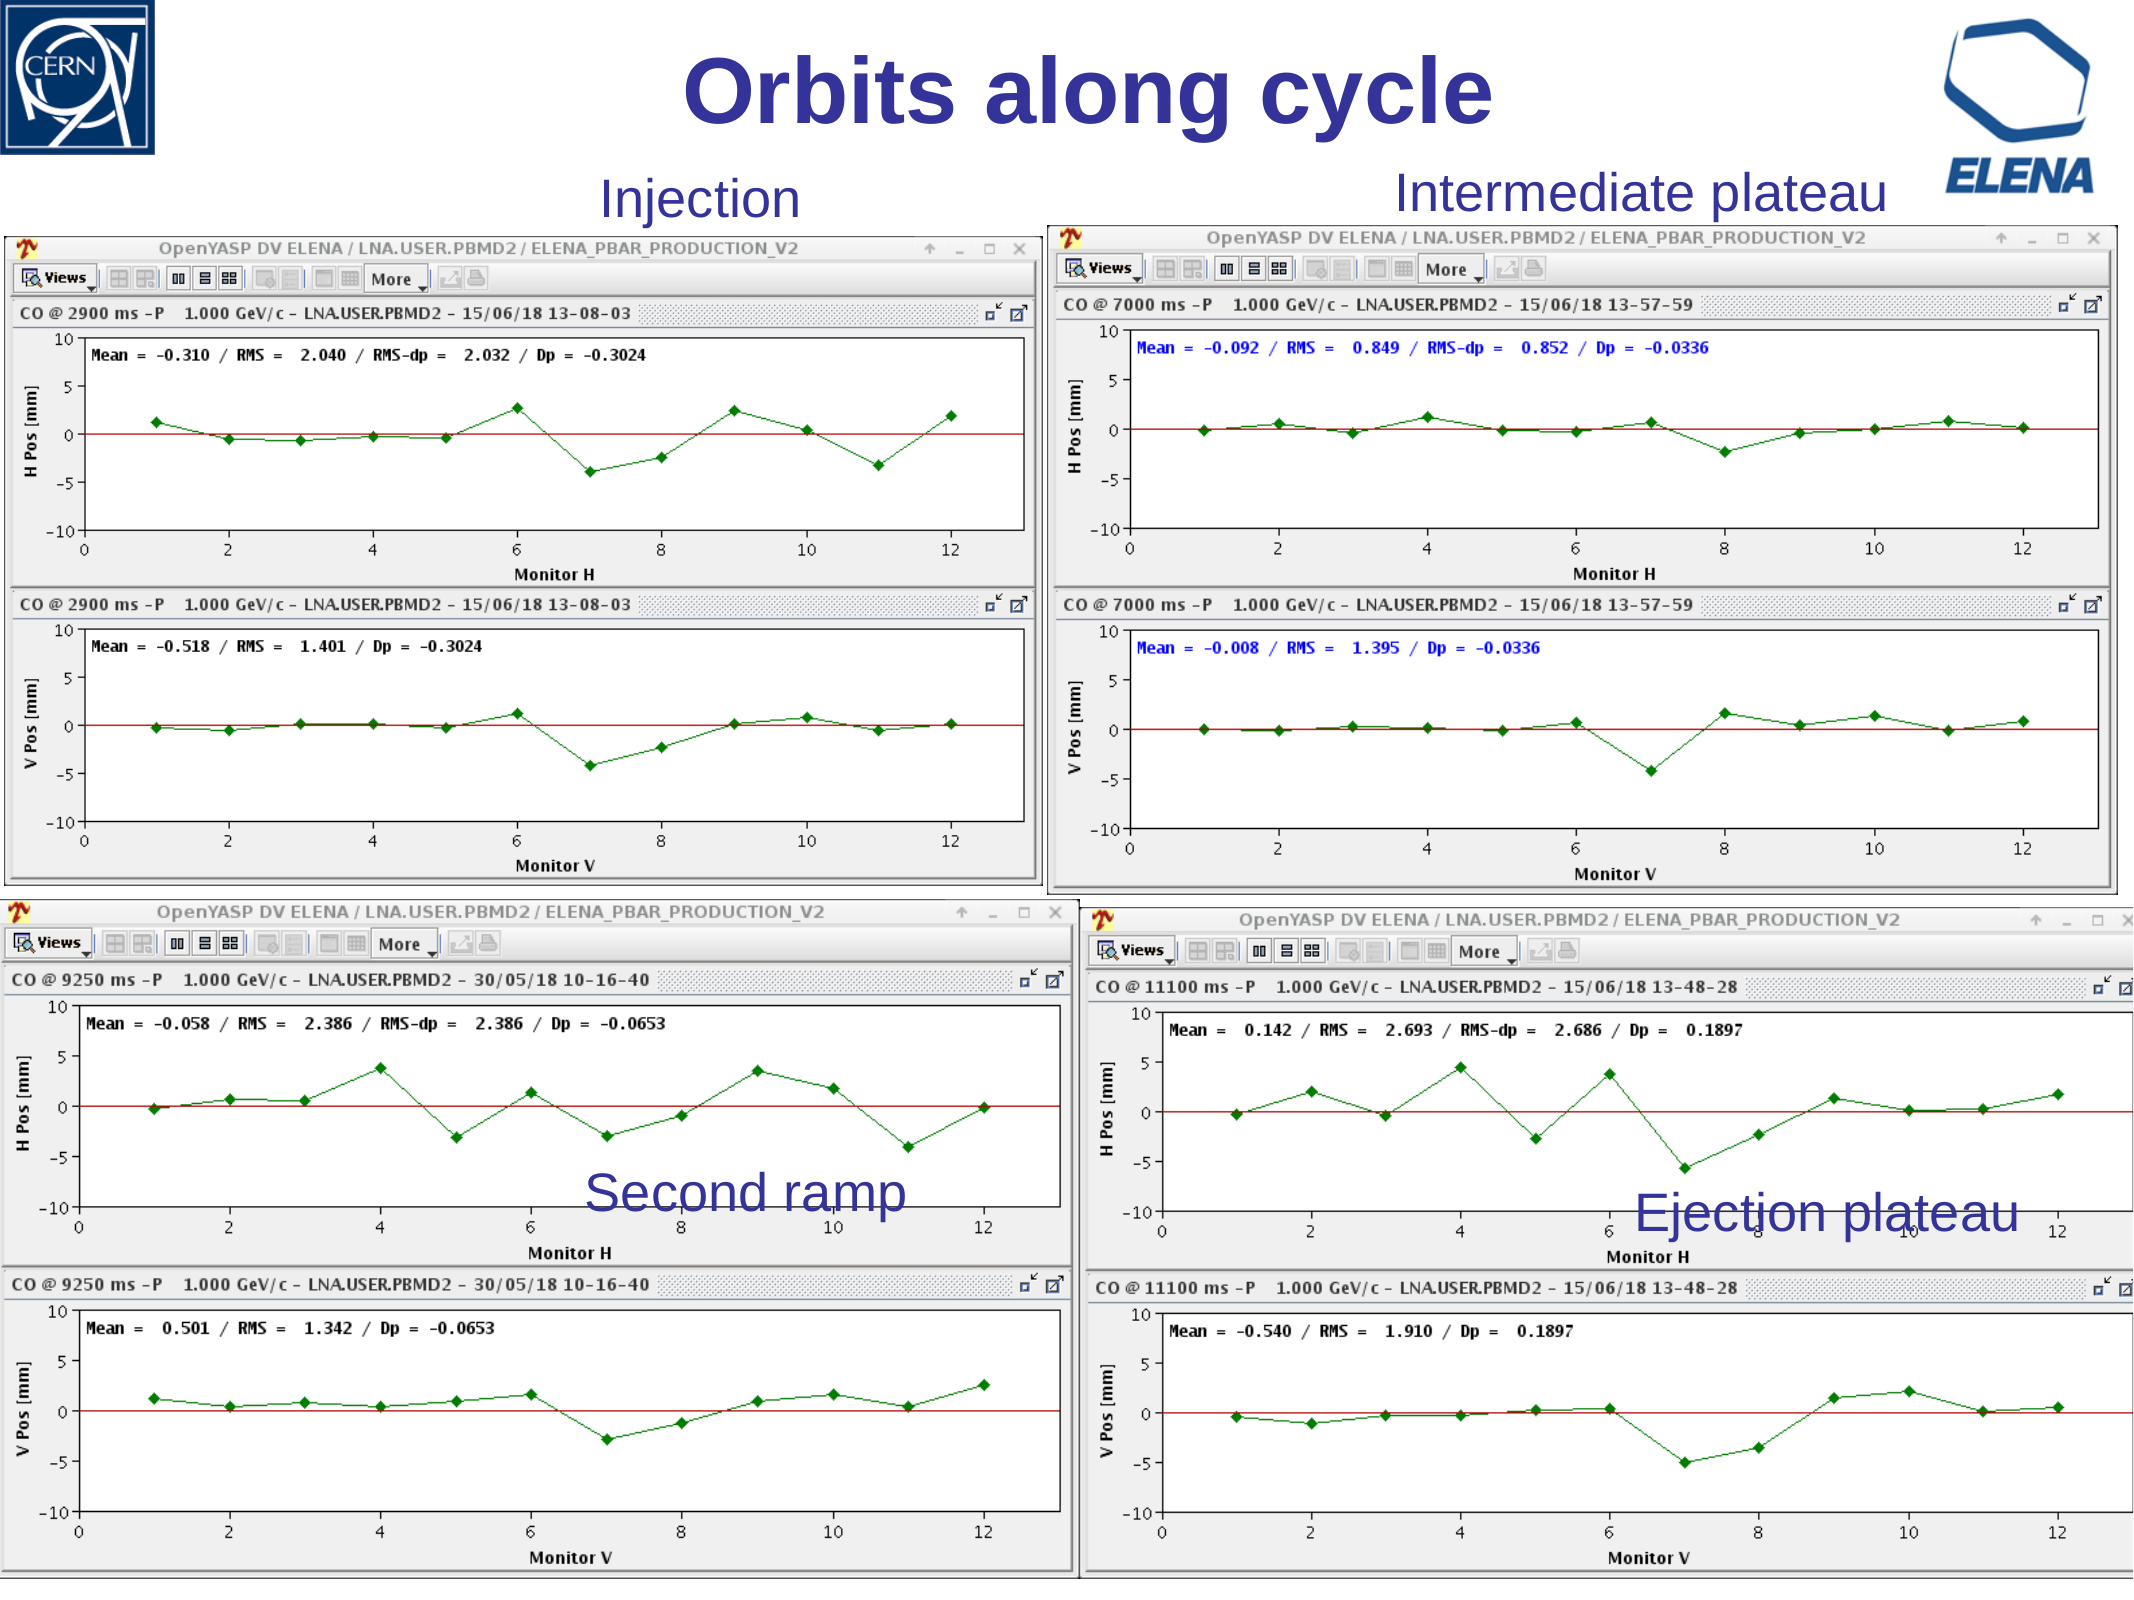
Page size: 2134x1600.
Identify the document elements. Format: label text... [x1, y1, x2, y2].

picture [0, 899, 2134, 1579]
picture [4, 236, 1043, 886]
text_box Ejection plateau [1620, 1170, 2134, 1251]
picture [1047, 225, 2118, 895]
text_box Injection [584, 156, 824, 237]
picture [0, 0, 155, 155]
text_box Second ramp [570, 1150, 1095, 1231]
text_box Intermediate plateau [1379, 150, 1979, 360]
text_box Orbits along cycle [554, 22, 1623, 151]
picture [1924, 10, 2117, 206]
